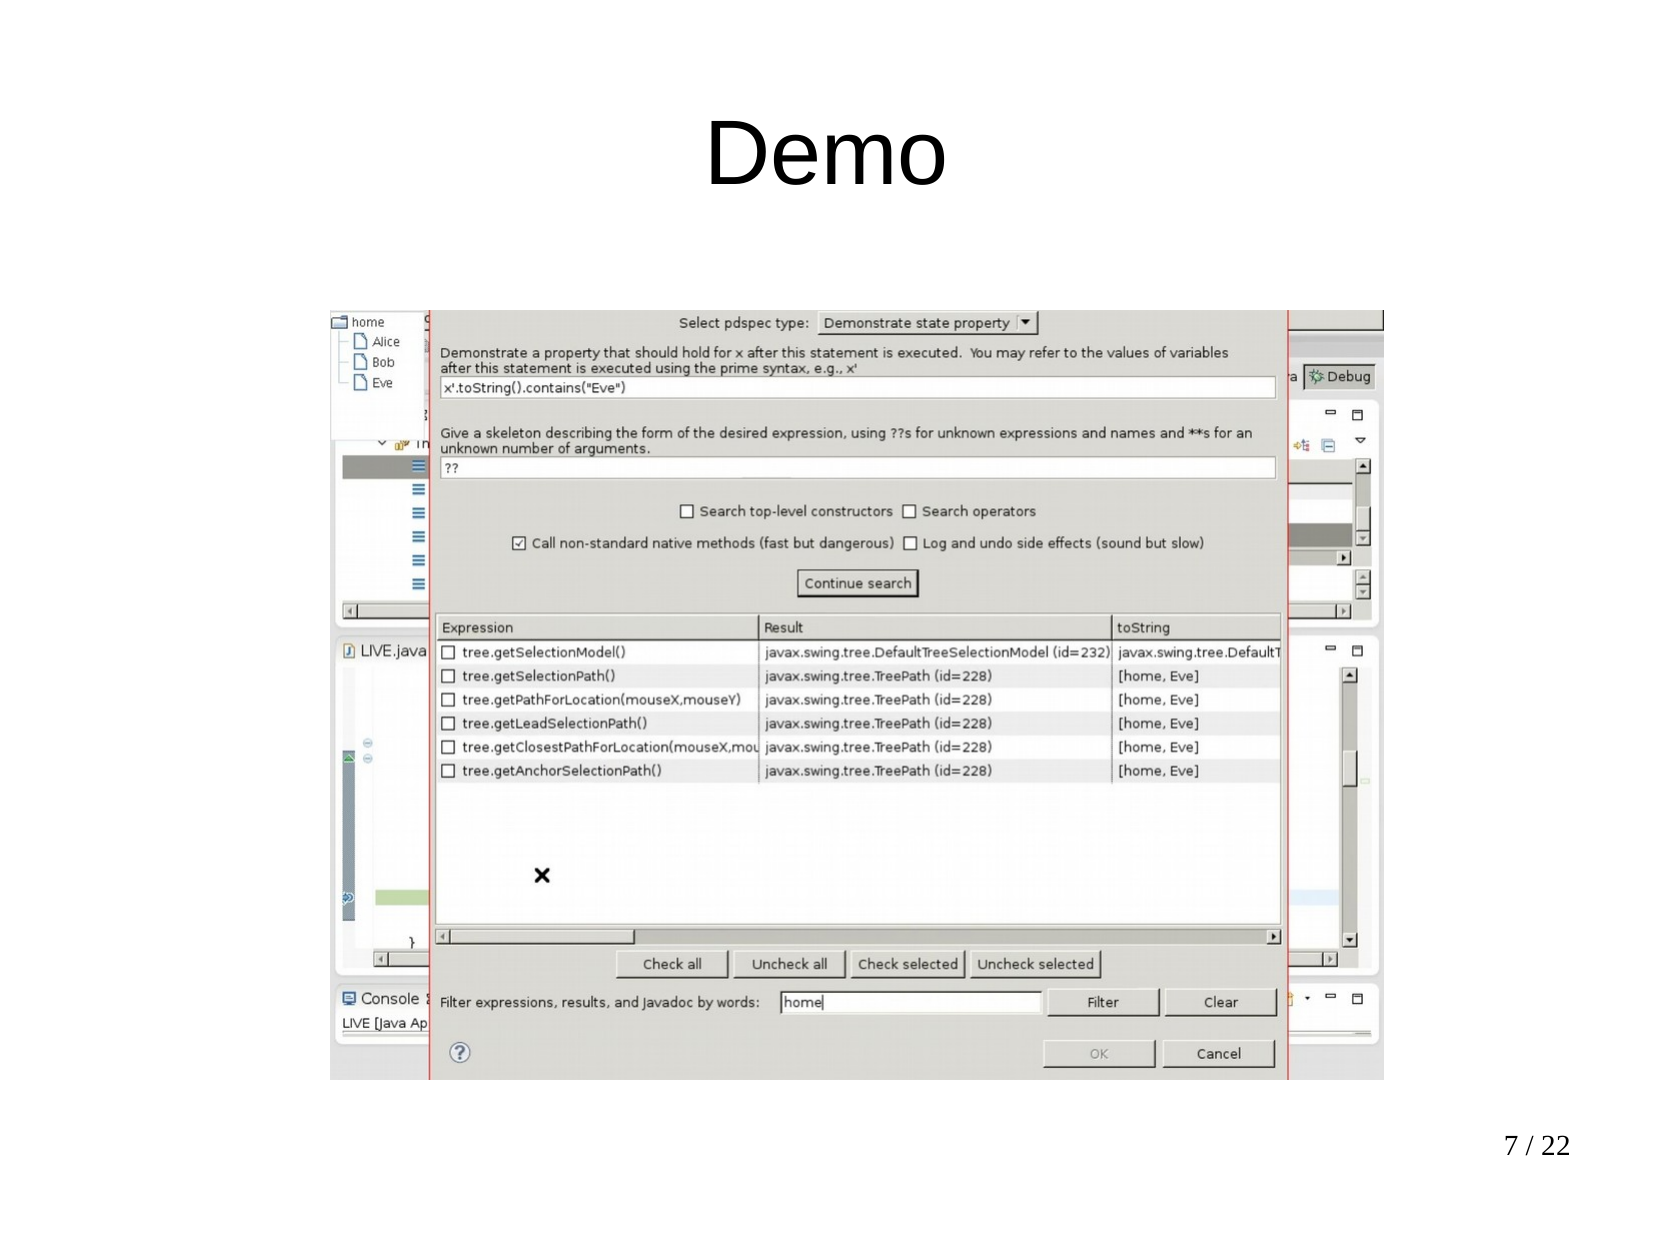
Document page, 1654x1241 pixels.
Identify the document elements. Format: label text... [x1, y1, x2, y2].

picture [330, 310, 1384, 1081]
title Demo [82, 49, 1571, 257]
